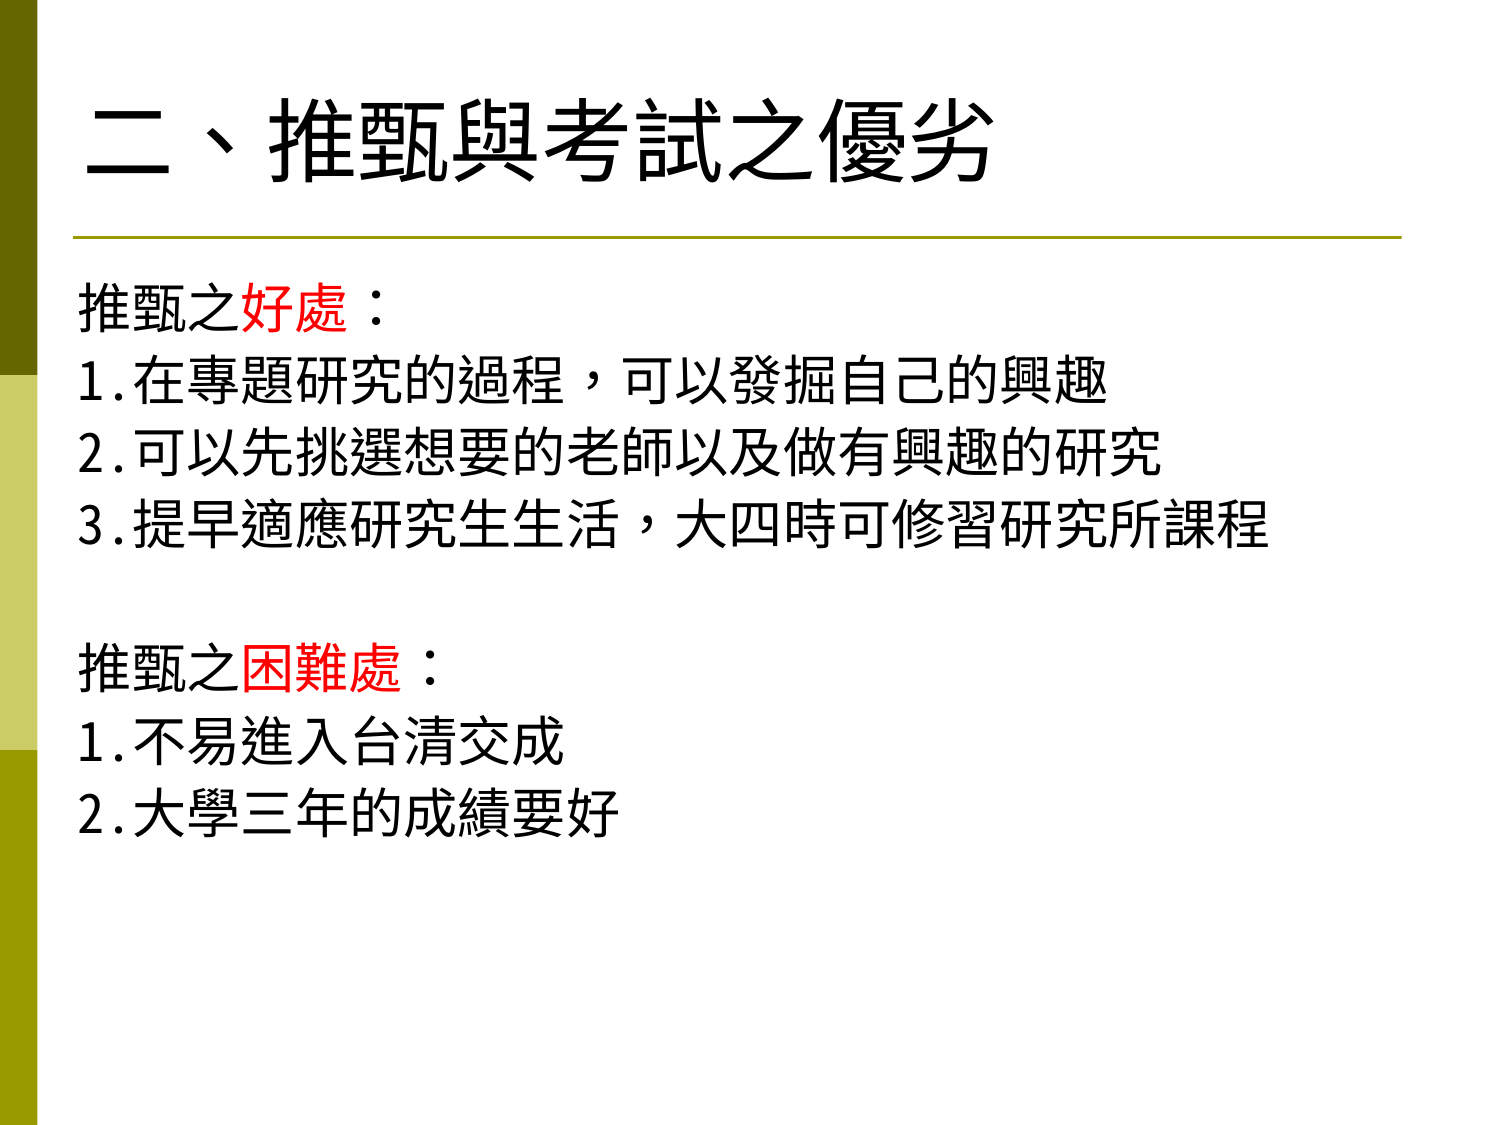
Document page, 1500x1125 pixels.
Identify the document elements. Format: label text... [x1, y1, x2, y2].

text_box 推甄之好處： 1.在專題研究的過程，可以發掘自己的興趣 2.可以先挑選想要的老師以及做有興趣的研究 3.提早適應研究生生活，大四時可修習研究所課程 推甄之困難處： 1.不易進入台清交成 2.大學三年的成績要好 [70, 267, 1500, 1010]
text_box 二、推甄與考試之優劣 [74, 45, 1300, 233]
